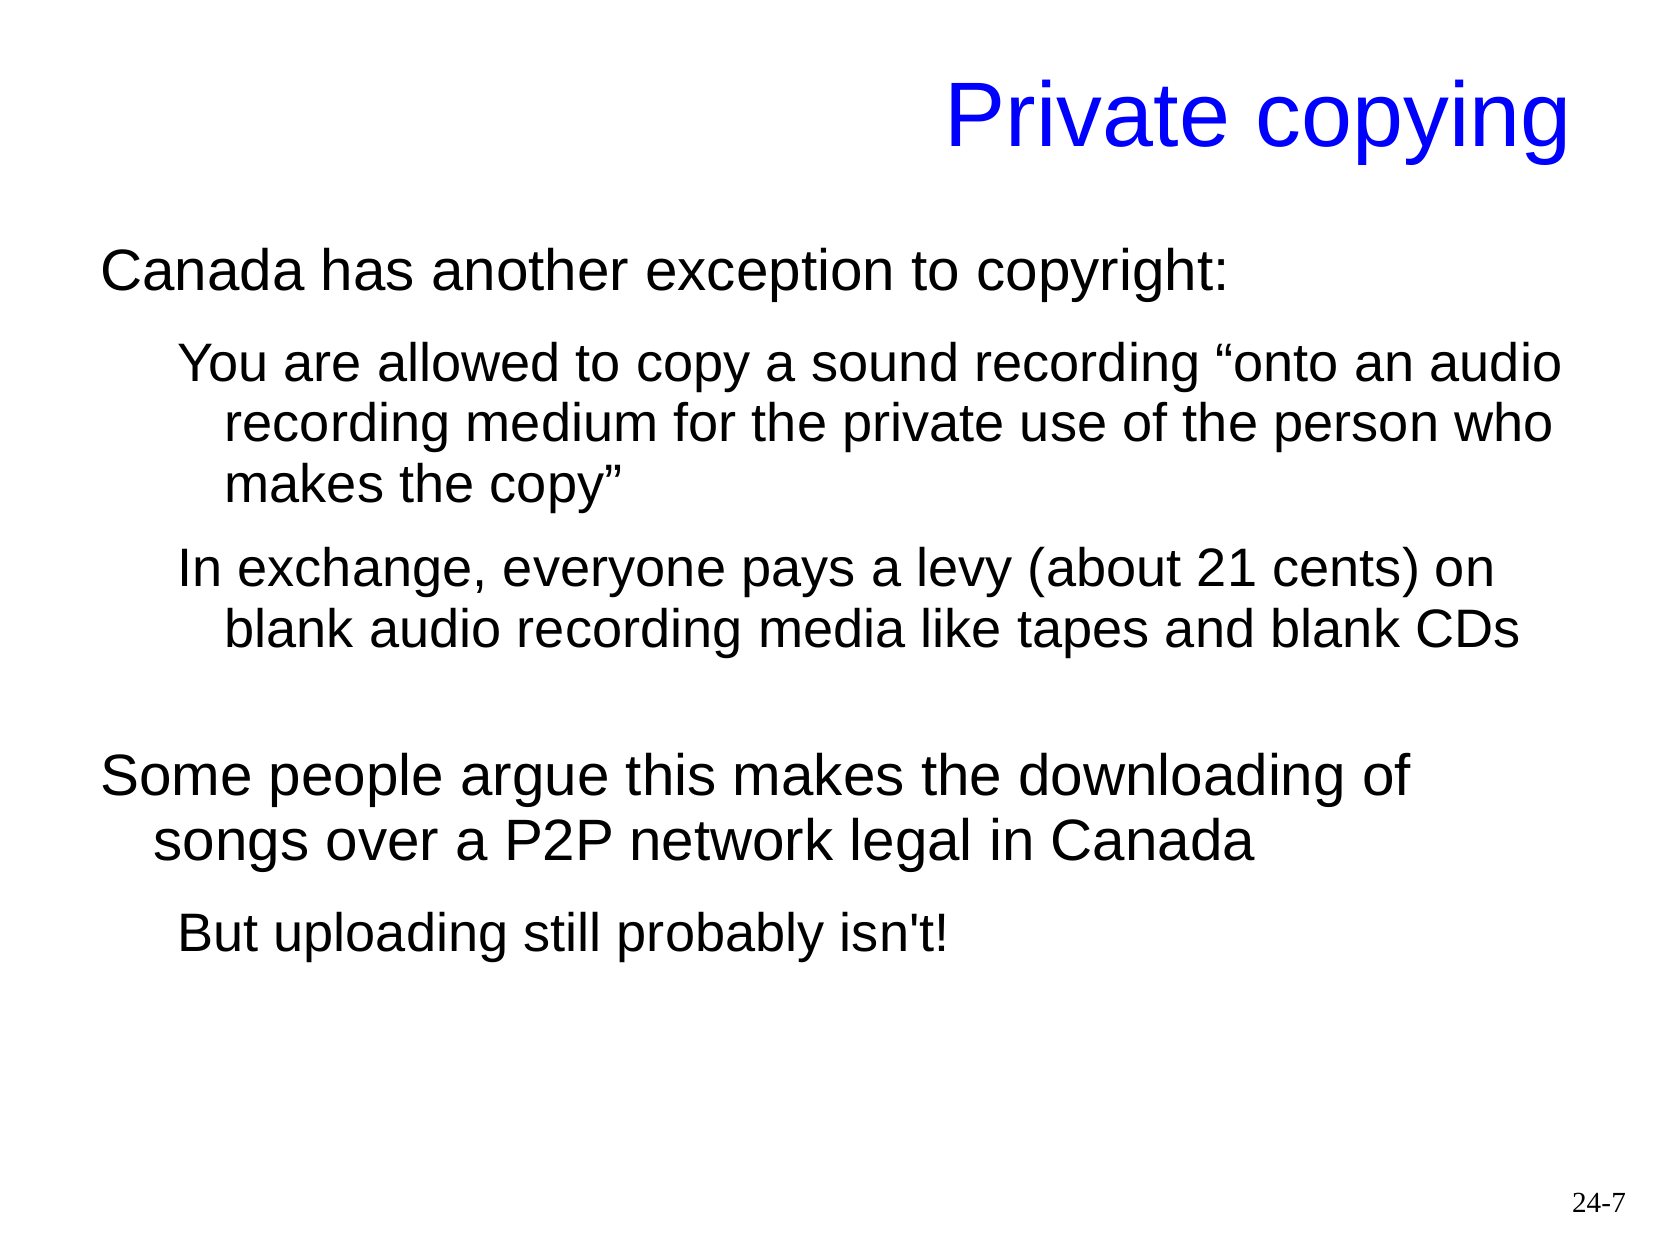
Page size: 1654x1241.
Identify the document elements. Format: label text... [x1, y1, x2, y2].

list Canada has another exception to copyright: You are allowed to copy a sound recording “onto an audio recording medium for the private use of the person who makes the copy” In exchange, everyone pays a levy (about 21 cents) on blank audio recording media like tapes and blank CDs Some people argue this makes the downloading of songs over a P2P network legal in Canada But uploading still probably isn't! [82, 237, 1571, 1156]
title Private copying [84, 18, 1573, 211]
